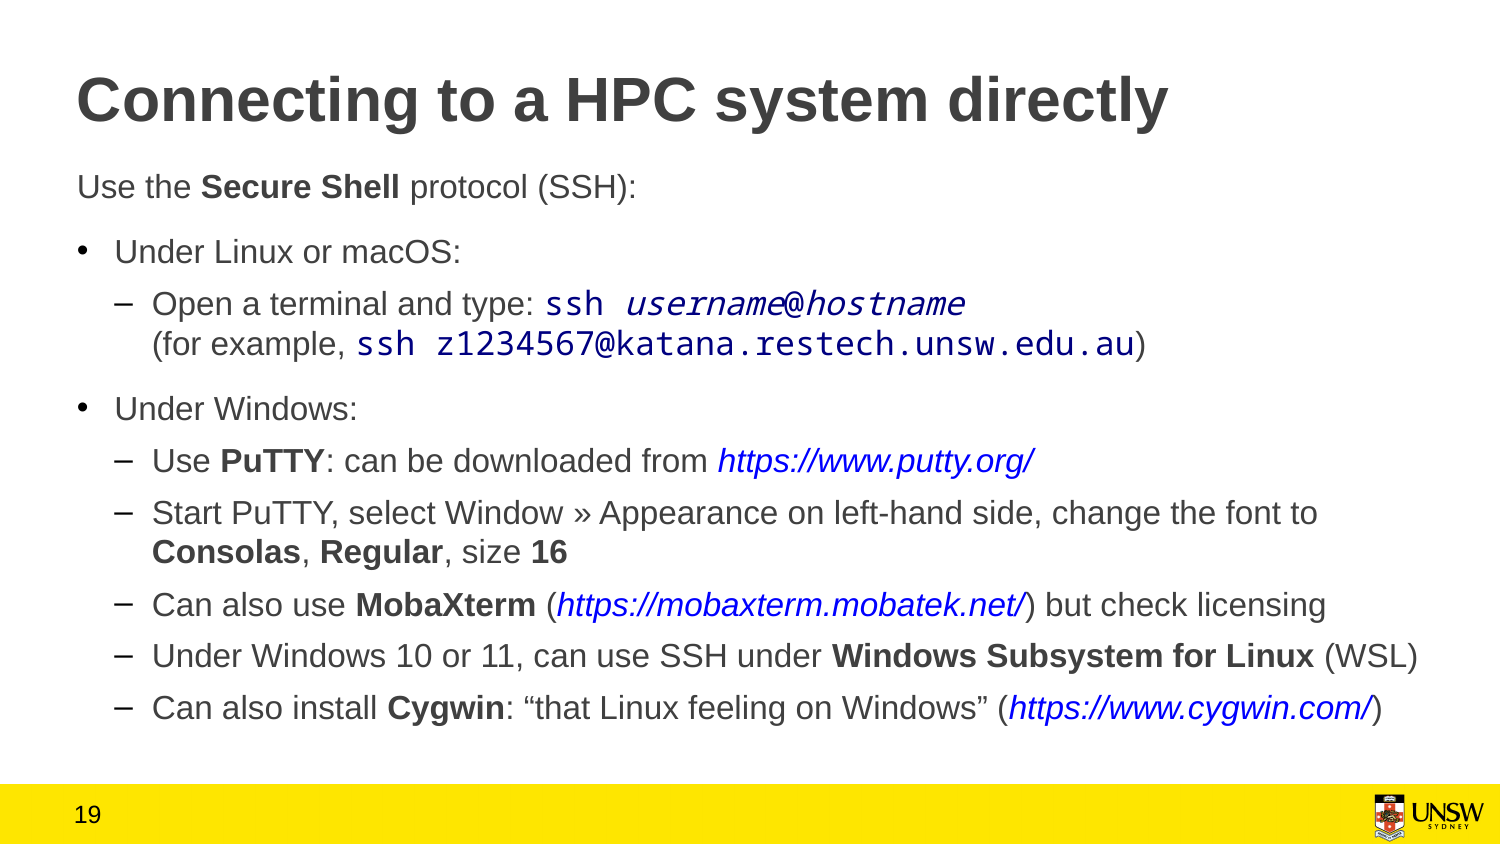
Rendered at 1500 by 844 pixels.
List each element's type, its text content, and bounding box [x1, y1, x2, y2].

title Connecting to a HPC system directly [76, 59, 1427, 136]
picture [0, 784, 1500, 844]
text_box <number> [59, 791, 219, 839]
list Use the Secure Shell protocol (SSH): Under Linux or macOS: Open a terminal and type: ssh username@hostname (for example, ssh z1234567@katana.restech.unsw.edu.au) Under Windows: Use PuTTY: can be downloaded from https://www.putty.org/ Start PuTTY, select Window » Appearance on left-hand side, change the font to Consolas, Regular, size 16 Can also use MobaXterm (https://mobaxterm.mobatek.net/) but check licensing Under Windows 10 or 11, can use SSH under Windows Subsystem for Linux (WSL) Can also install Cygwin: “that Linux feeling on Windows” (https://www.cygwin.com/) [76, 165, 1424, 756]
